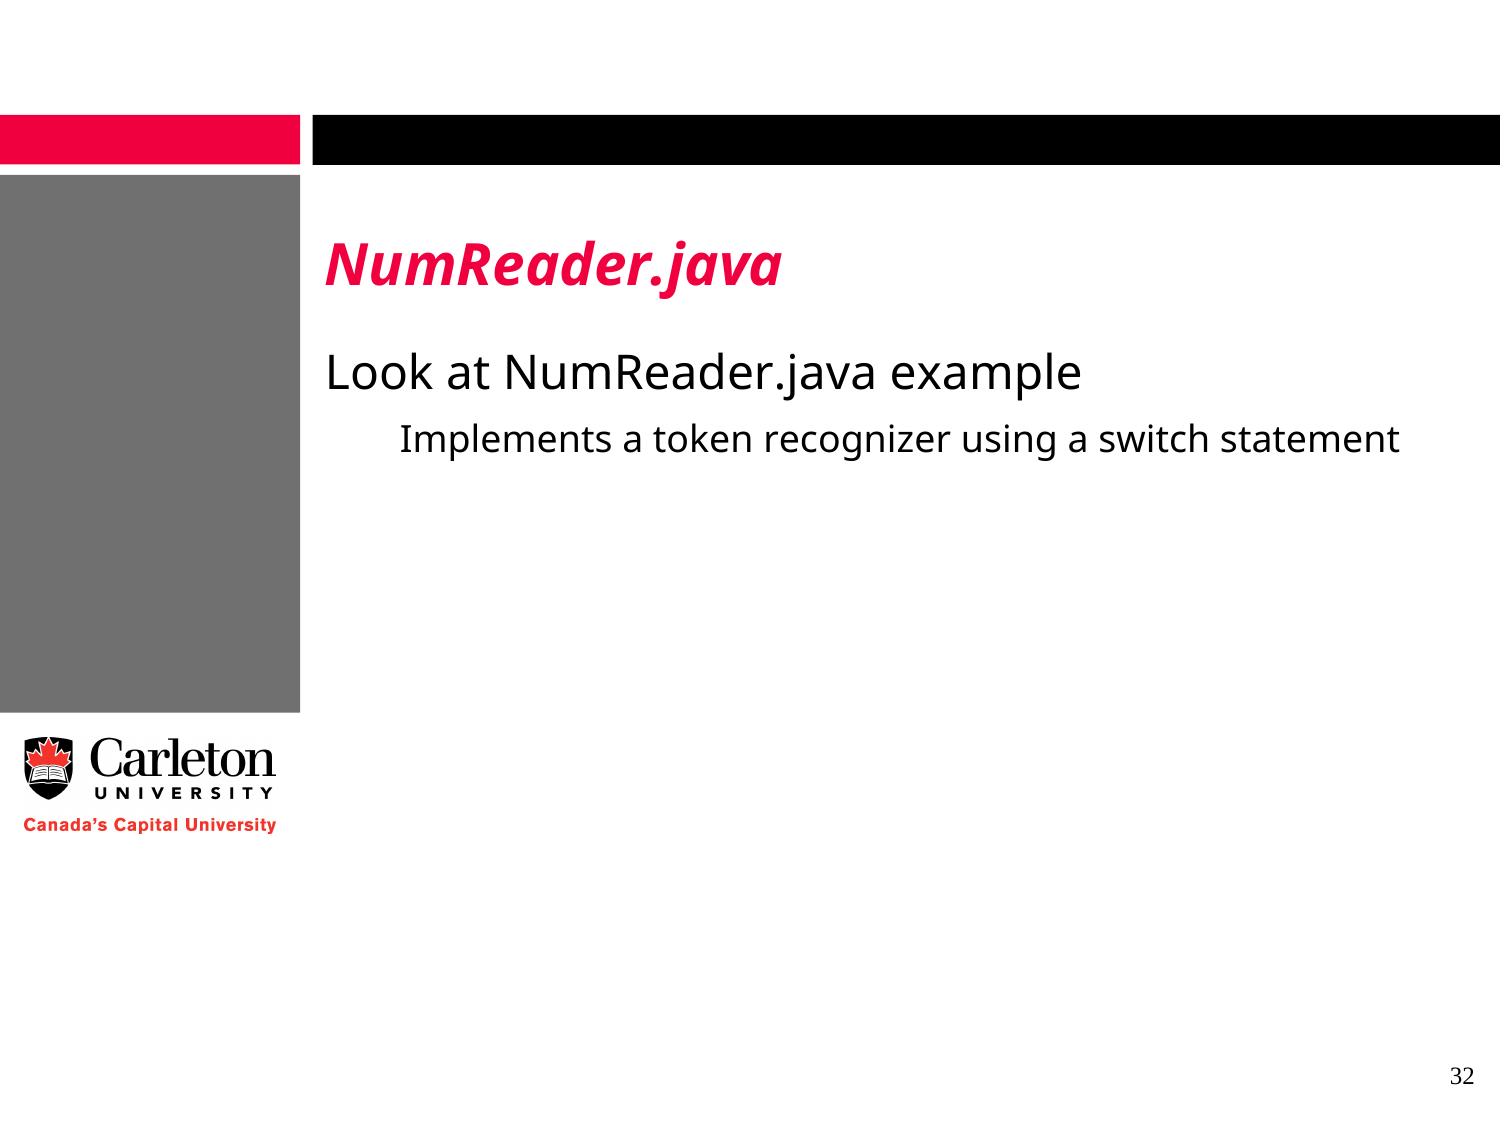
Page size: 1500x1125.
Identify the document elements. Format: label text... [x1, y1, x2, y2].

title NumReader.java [324, 194, 1450, 324]
list Look at NumReader.java example Implements a token recognizer using a switch statement [324, 324, 1450, 1036]
picture [24, 737, 276, 834]
